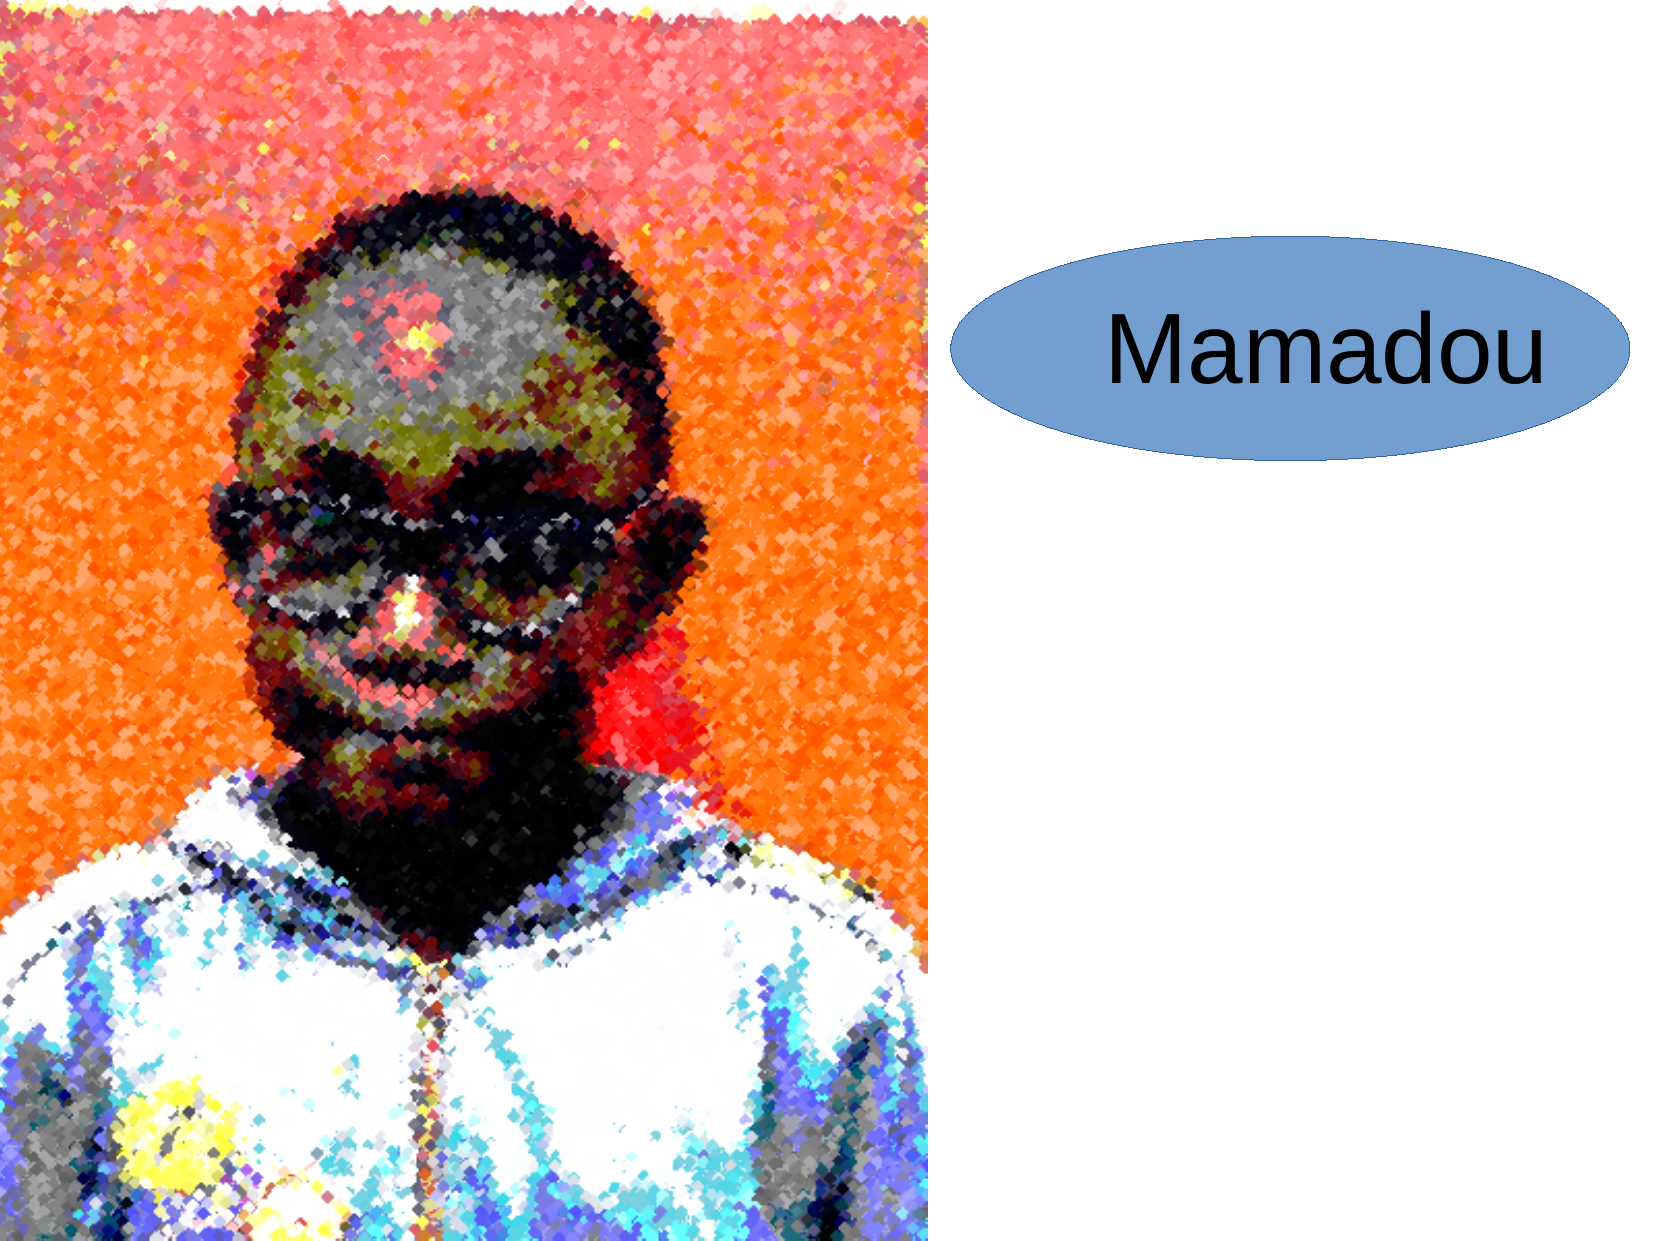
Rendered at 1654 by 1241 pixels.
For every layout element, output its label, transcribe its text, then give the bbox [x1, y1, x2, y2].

picture [0, 0, 928, 1241]
text_box Mamadou [950, 236, 1630, 461]
